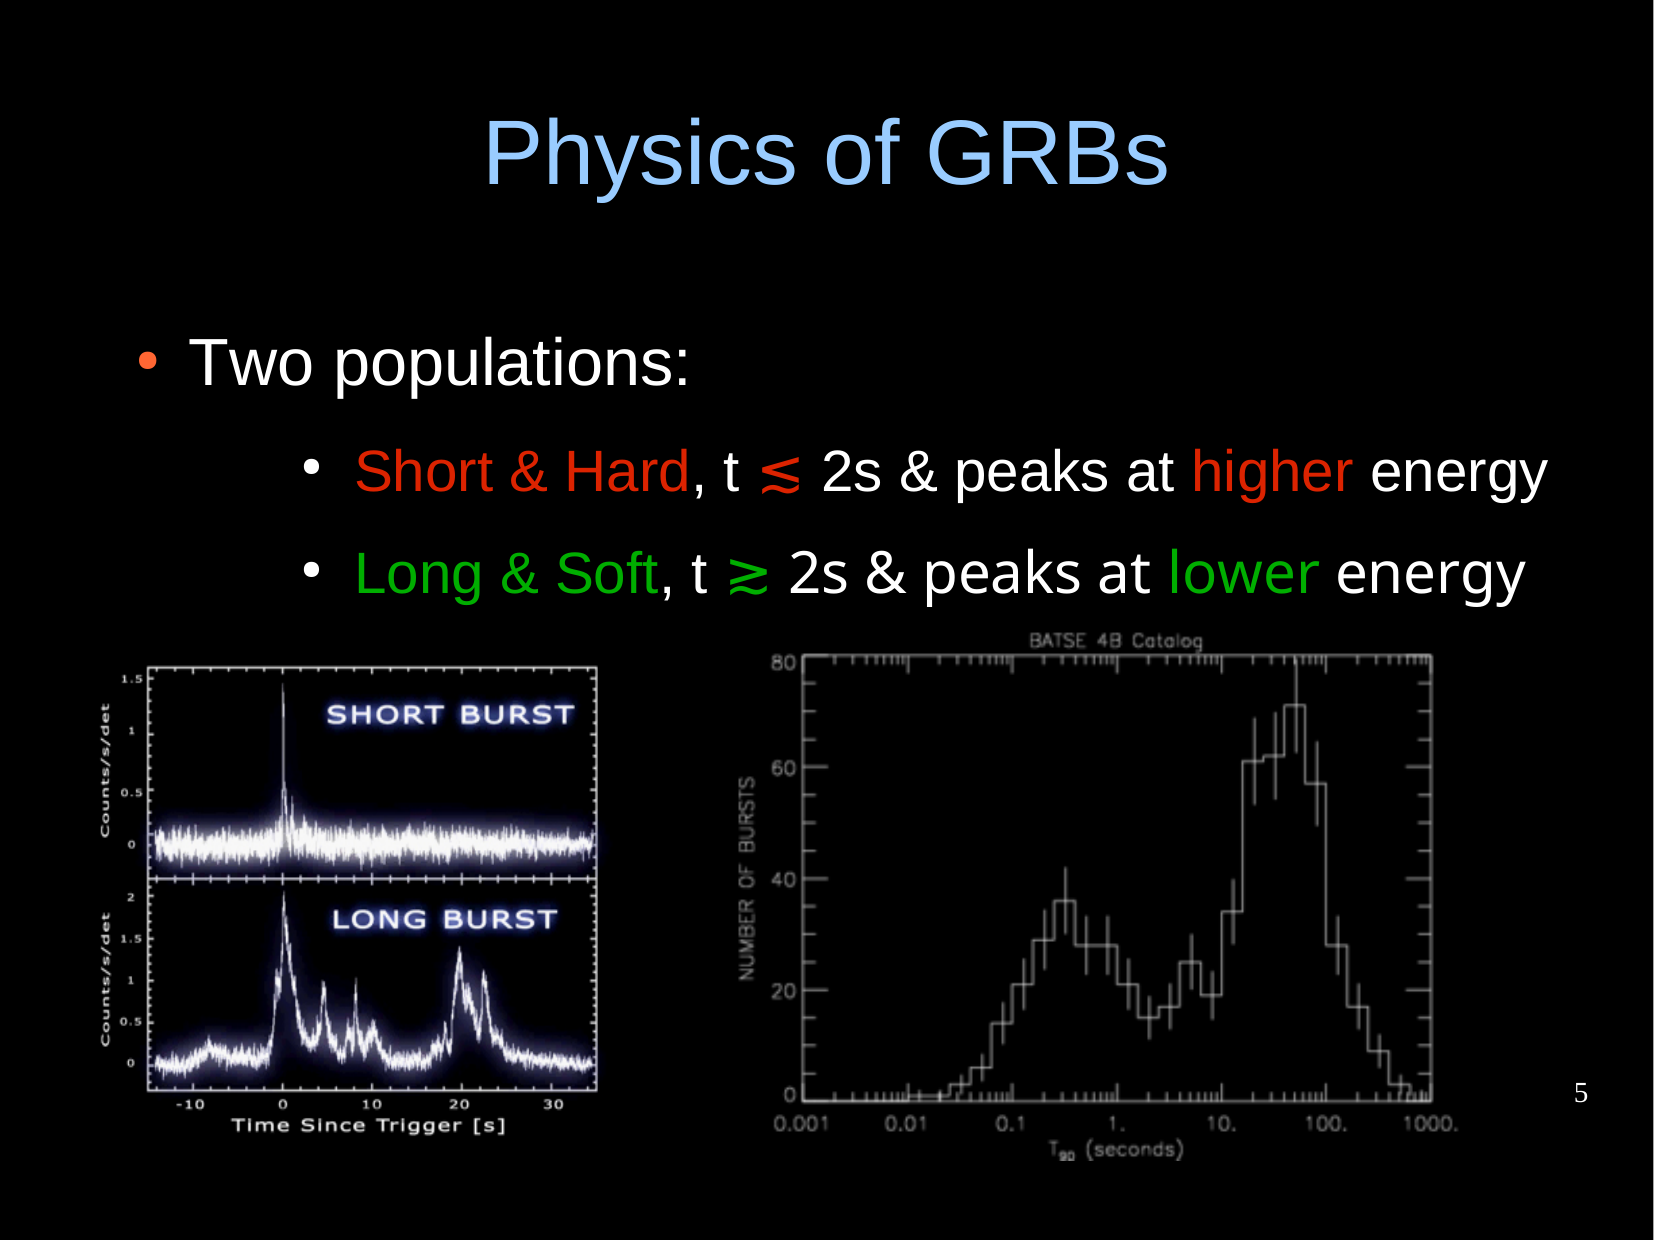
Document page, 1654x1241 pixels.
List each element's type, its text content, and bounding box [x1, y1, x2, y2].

list Two populations: Short & Hard, t ≲ 2s & peaks at higher energy Long & Soft, t ≳ 2s & peaks at lower energy [118, 324, 1571, 1144]
title Physics of GRBs [82, 49, 1571, 257]
picture [74, 629, 660, 1160]
picture [710, 1144, 1461, 1161]
